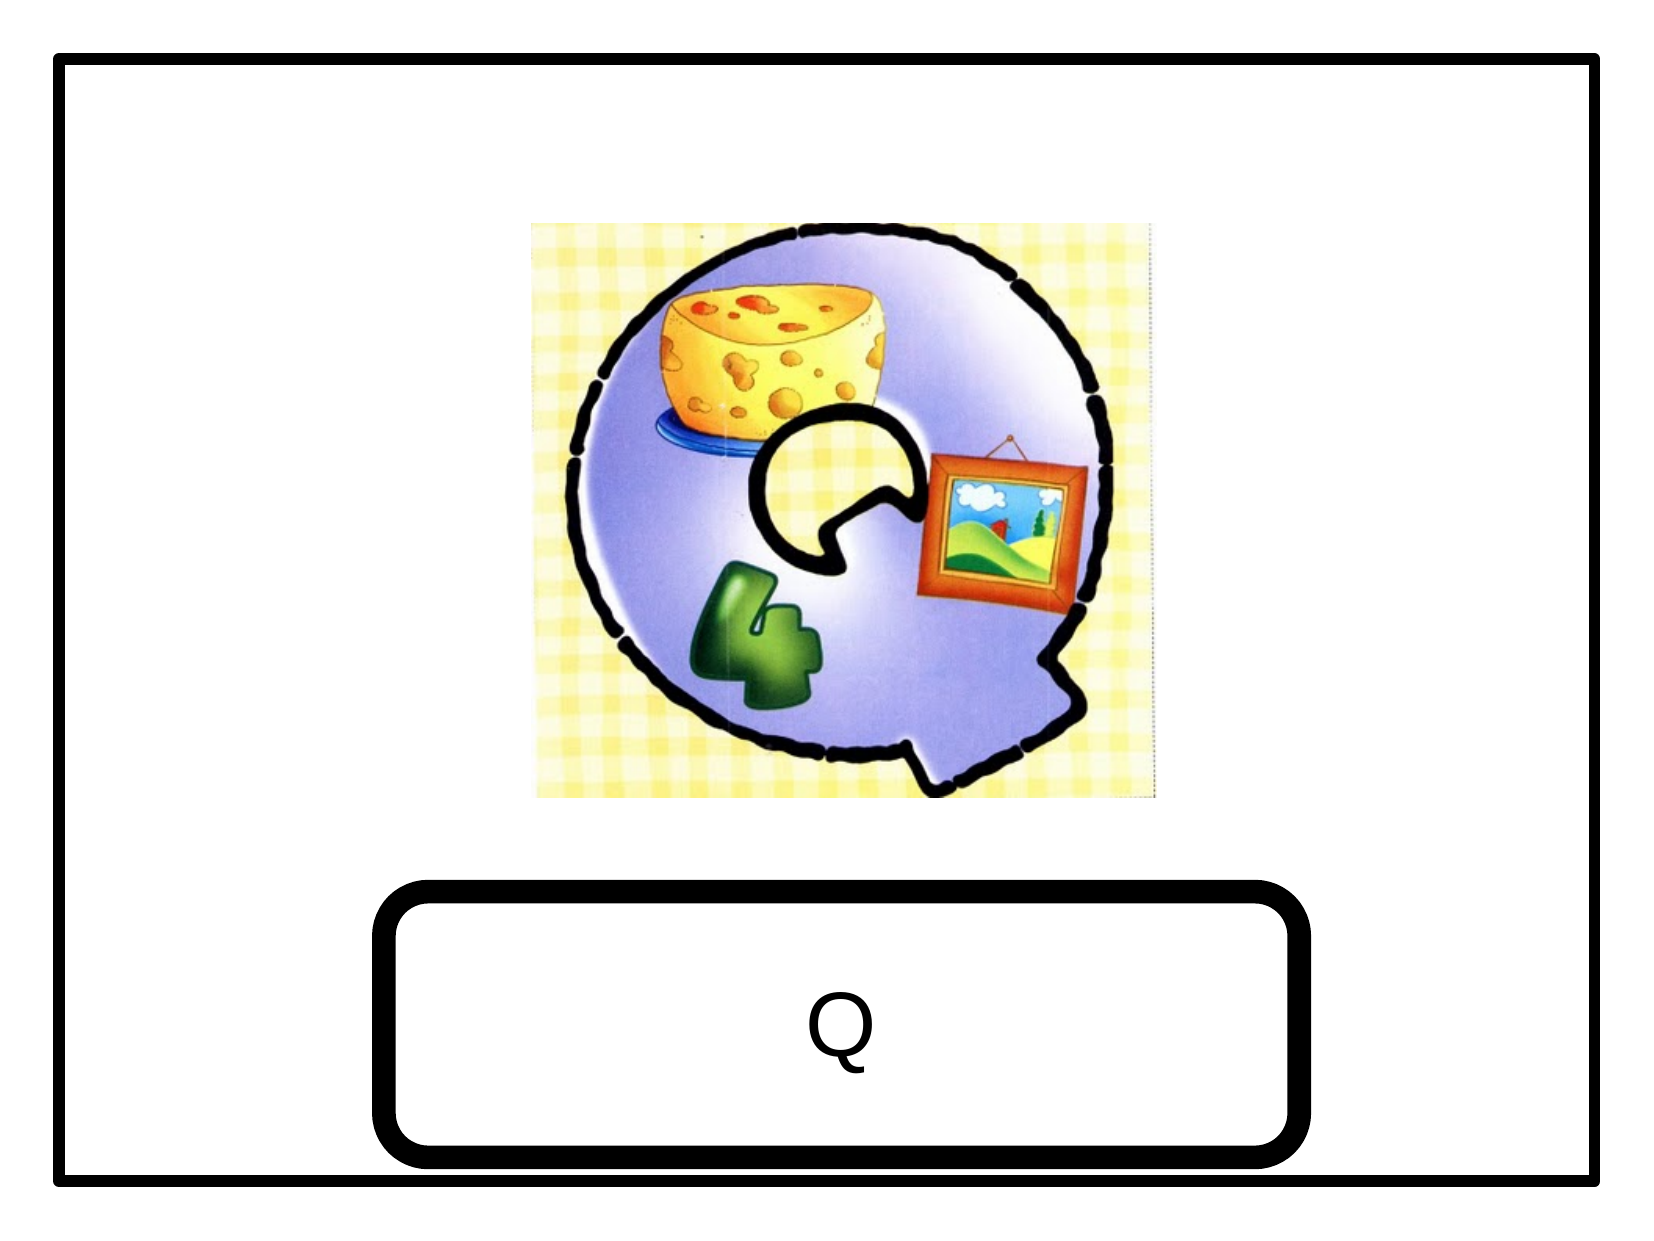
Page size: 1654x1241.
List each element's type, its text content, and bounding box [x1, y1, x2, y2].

text_box [59, 59, 1595, 1182]
picture [531, 223, 1157, 798]
text_box Q [383, 891, 1300, 1158]
